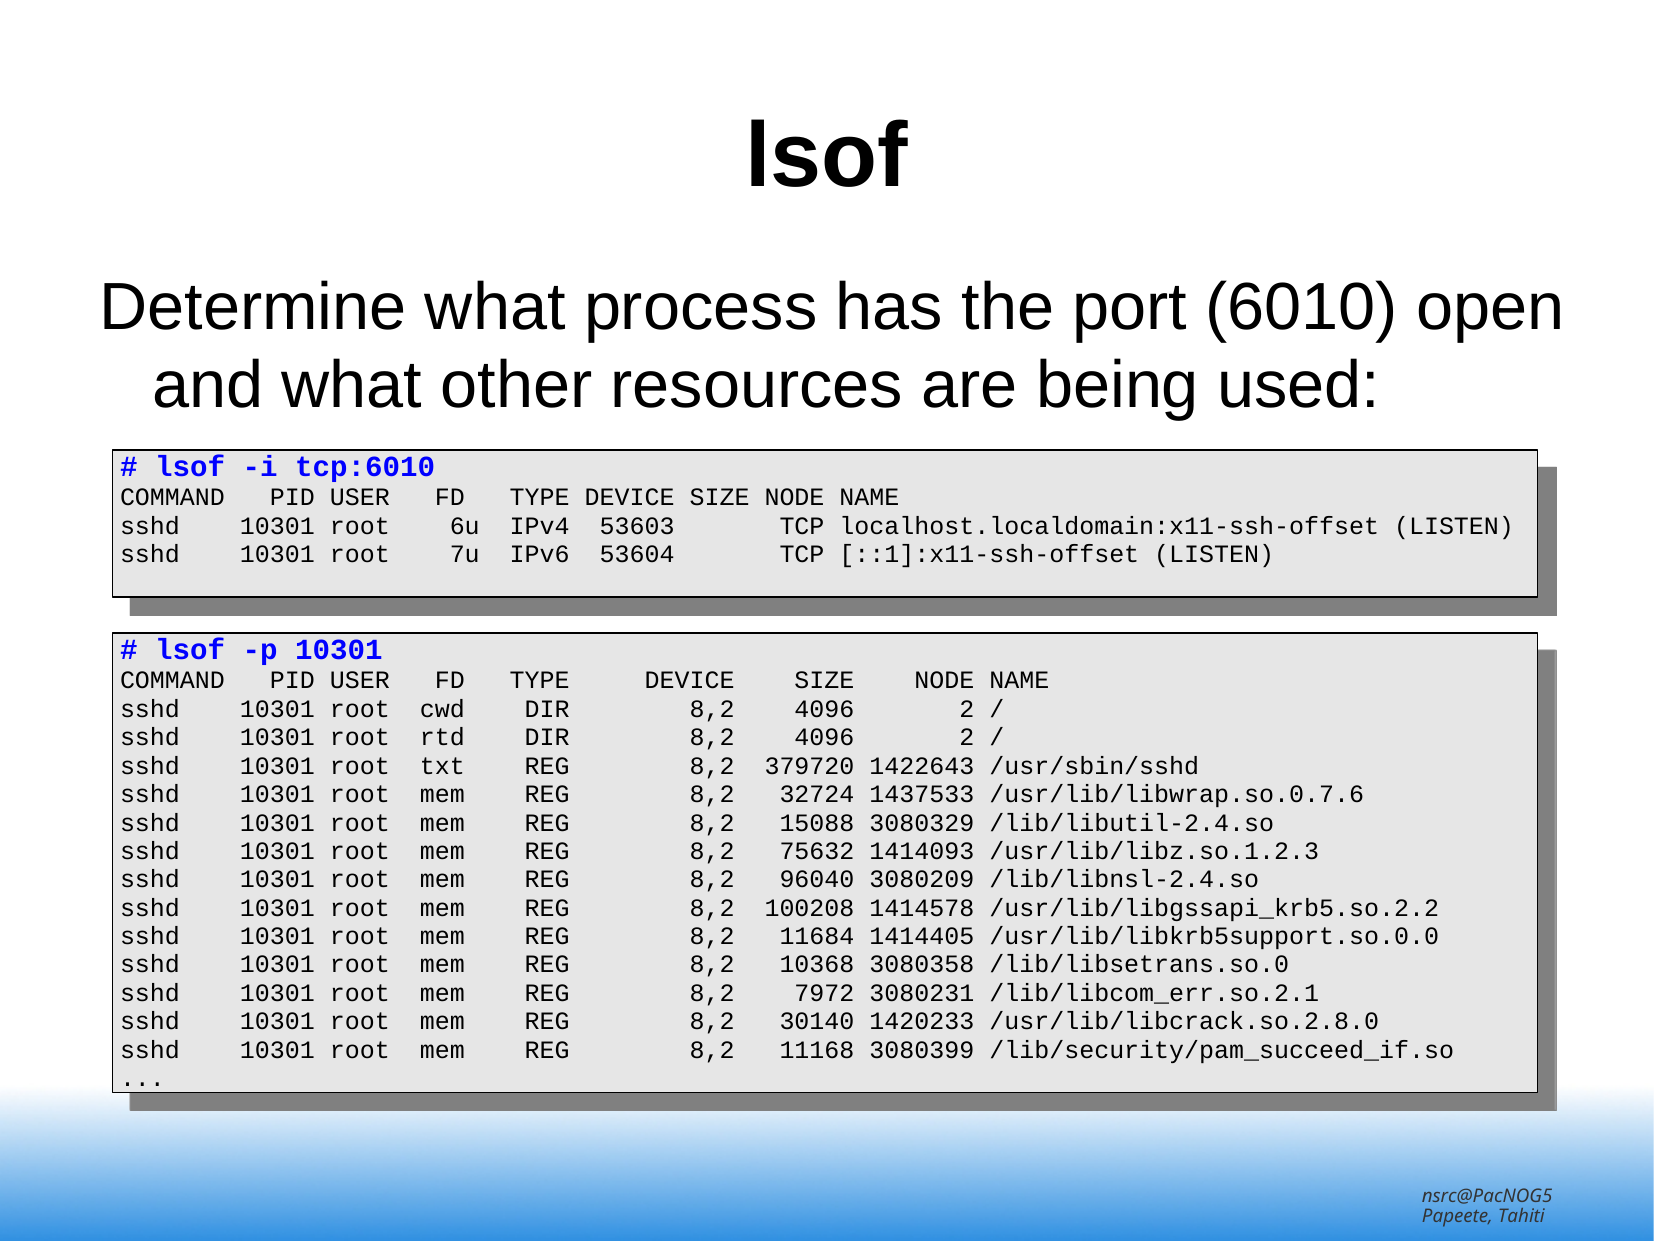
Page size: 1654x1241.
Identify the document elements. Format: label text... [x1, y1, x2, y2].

text_box # lsof -p 10301 COMMAND PID USER FD TYPE DEVICE SIZE NODE NAME sshd 10301 root cwd DIR 8,2 4096 2 / sshd 10301 root rtd DIR 8,2 4096 2 / sshd 10301 root txt REG 8,2 379720 1422643 /usr/sbin/sshd sshd 10301 root mem REG 8,2 32724 1437533 /usr/lib/libwrap.so.0.7.6 sshd 10301 root mem REG 8,2 15088 3080329 /lib/libutil-2.4.so sshd 10301 root mem REG 8,2 75632 1414093 /usr/lib/libz.so.1.2.3 sshd 10301 root mem REG 8,2 96040 3080209 /lib/libnsl-2.4.so sshd 10301 root mem REG 8,2 100208 1414578 /usr/lib/libgssapi_krb5.so.2.2 sshd 10301 root mem REG 8,2 11684 1414405 /usr/lib/libkrb5support.so.0.0 sshd 10301 root mem REG 8,2 10368 3080358 /lib/libsetrans.so.0 sshd 10301 root mem REG 8,2 7972 3080231 /lib/libcom_err.so.2.1 sshd 10301 root mem REG 8,2 30140 1420233 /usr/lib/libcrack.so.2.8.0 sshd 10301 root mem REG 8,2 11168 3080399 /lib/security/pam_succeed_if.so ... [112, 633, 1538, 1093]
picture [0, 1083, 1654, 1241]
text_box # lsof -i tcp:6010 COMMAND PID USER FD TYPE DEVICE SIZE NODE NAME sshd 10301 root 6u IPv4 53603 TCP localhost.localdomain:x11-ssh-offset (LISTEN)‏ sshd 10301 root 7u IPv6 53604 TCP [::1]:x11-ssh-offset (LISTEN)‏ [112, 449, 1538, 597]
title lsof [82, 49, 1571, 257]
list Determine what process has the port (6010) open and what other resources are being used: [82, 266, 1571, 527]
